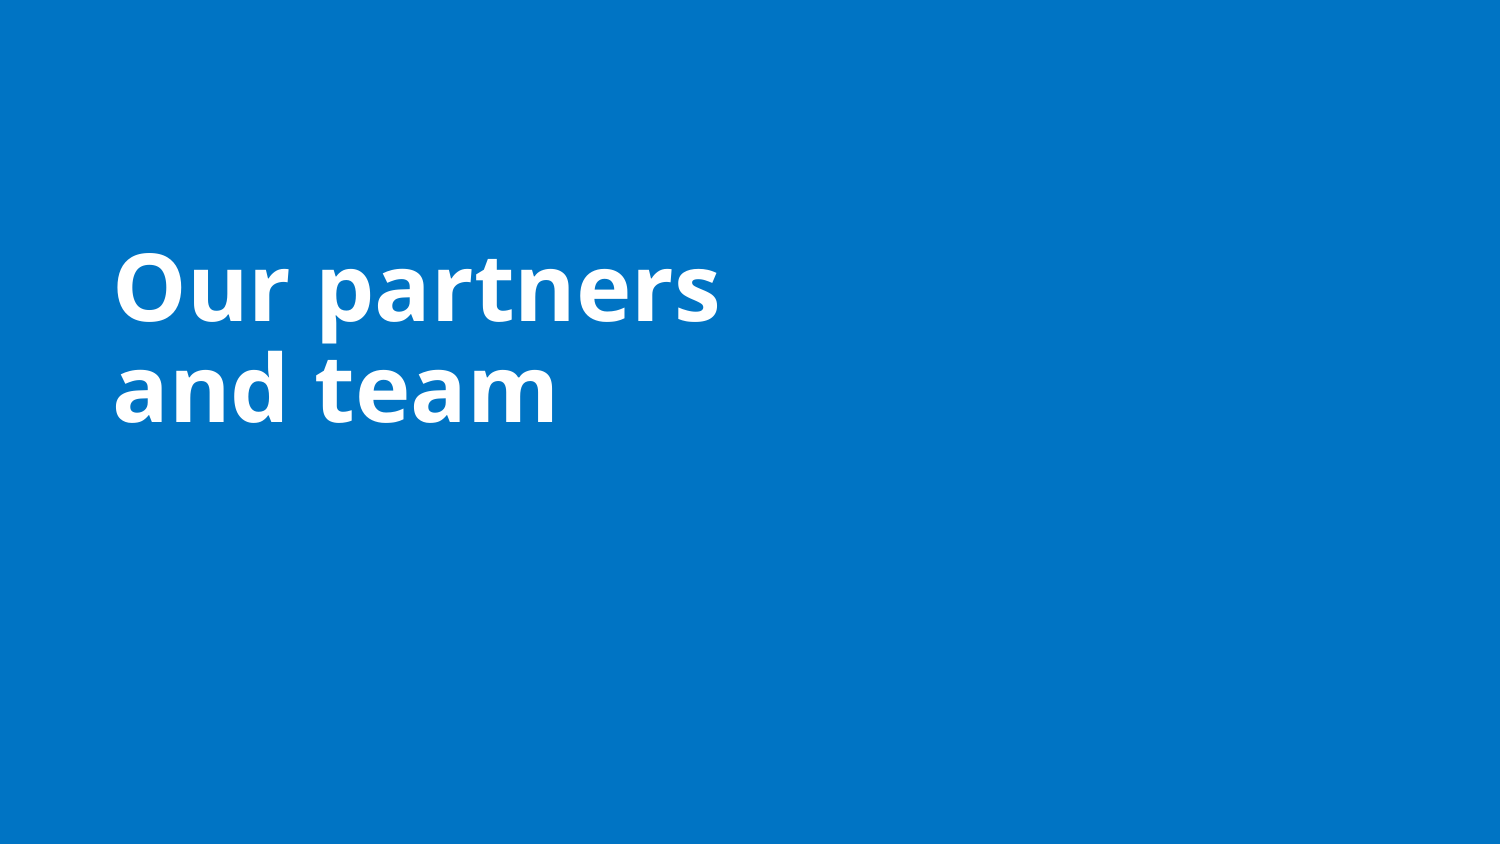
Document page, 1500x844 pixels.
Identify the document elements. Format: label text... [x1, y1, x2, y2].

title Our partners and team [112, 240, 1375, 401]
